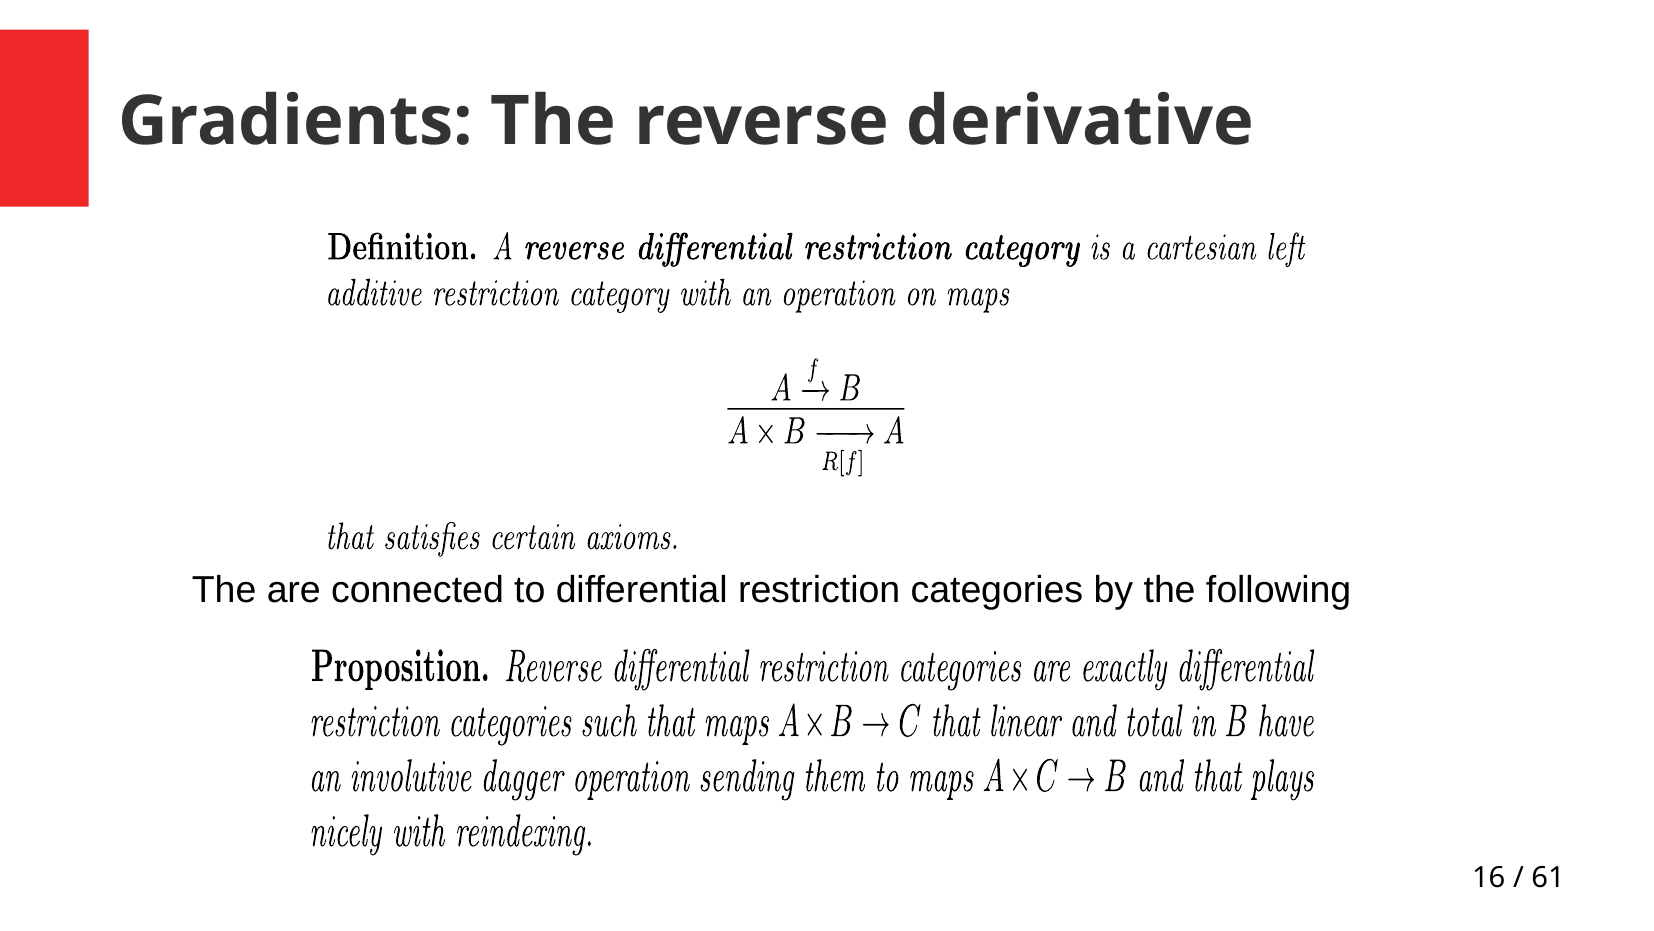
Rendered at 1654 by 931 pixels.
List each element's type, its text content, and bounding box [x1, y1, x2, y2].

text_box [310, 648, 1315, 856]
title Gradients: The reverse derivative [118, 29, 1595, 207]
text_box [326, 231, 1306, 557]
text_box The are connected to differential restriction categories by the following [177, 561, 1654, 931]
